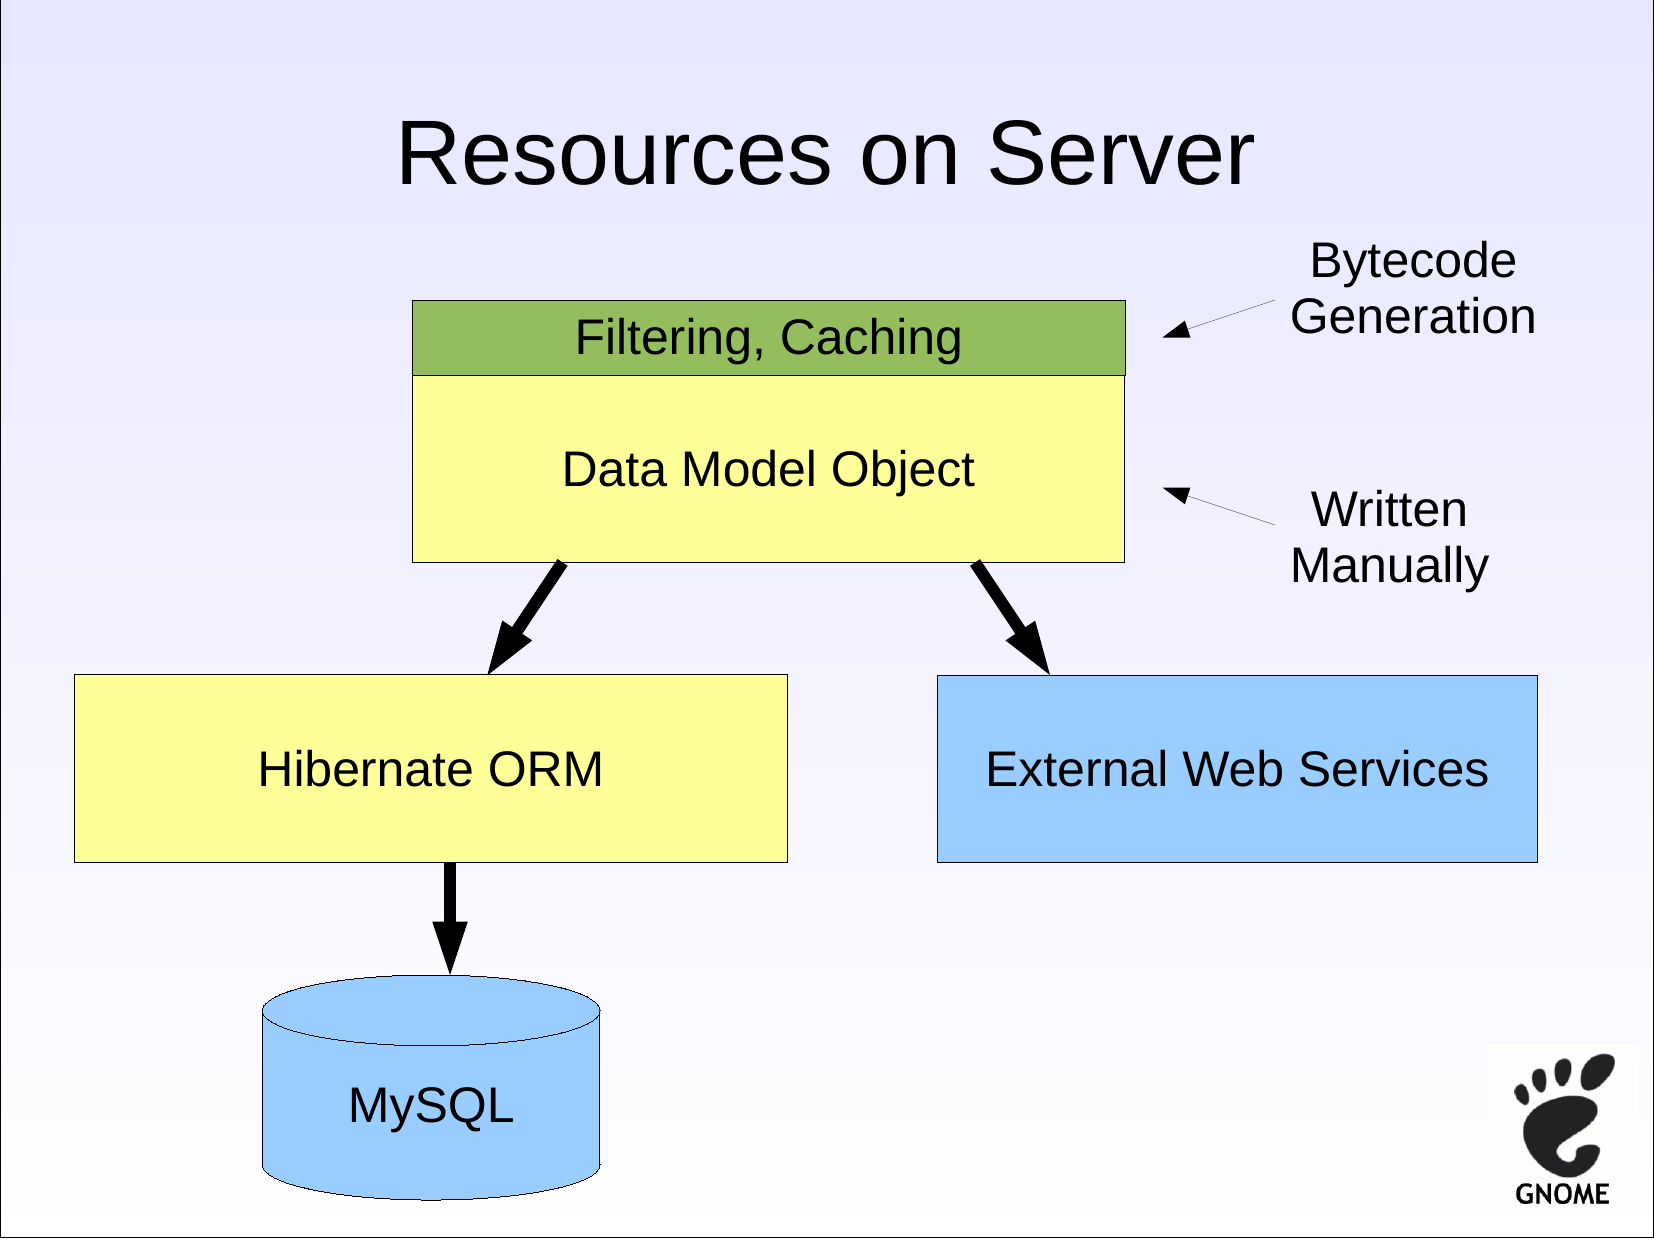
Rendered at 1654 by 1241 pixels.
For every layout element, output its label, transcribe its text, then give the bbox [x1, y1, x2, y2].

text_box Bytecode Generation [1275, 225, 1552, 352]
text_box MySQL [262, 975, 601, 1201]
title Resources on Server [82, 49, 1571, 257]
text_box Hibernate ORM [74, 674, 788, 863]
text_box Written Manually [1275, 473, 1505, 601]
text_box Filtering, Caching [412, 300, 1126, 376]
text_box Data Model Object [412, 376, 1125, 563]
text_box External Web Services [937, 675, 1538, 863]
picture [1488, 1044, 1639, 1216]
